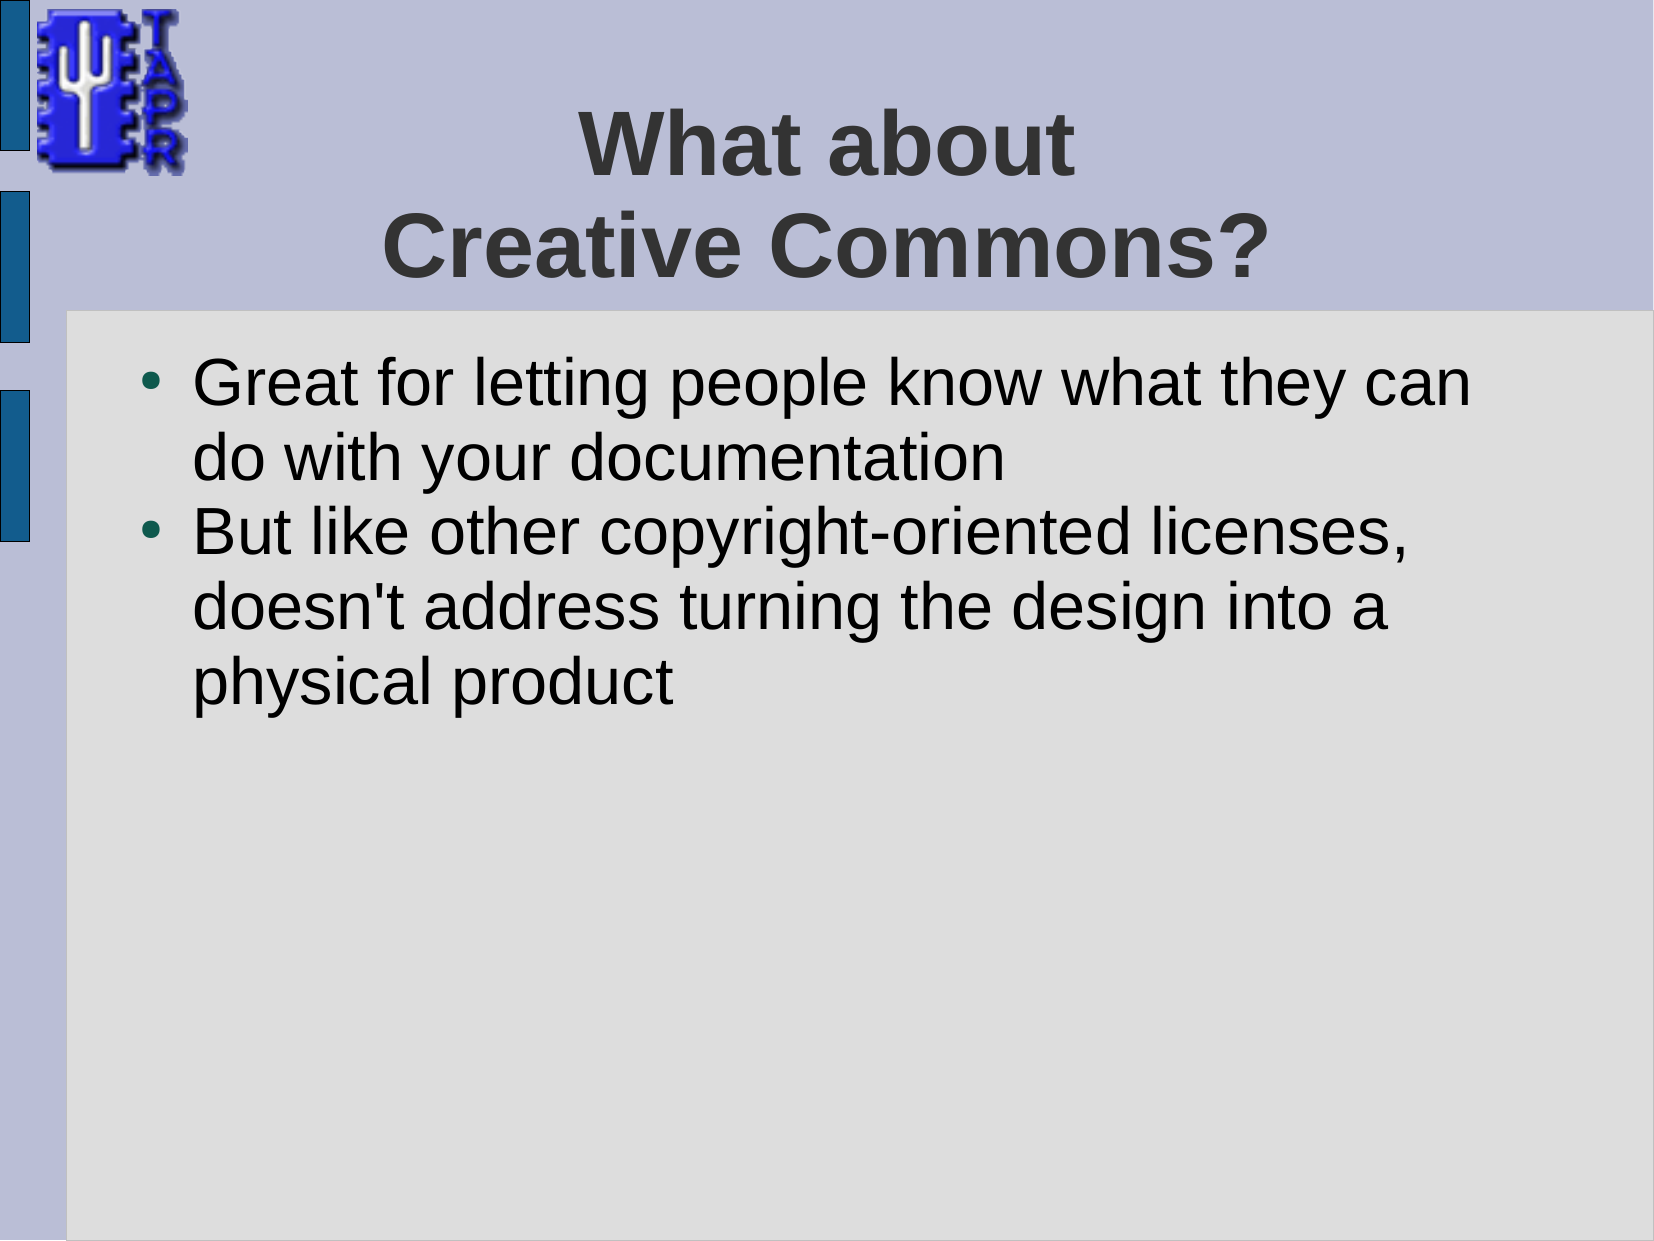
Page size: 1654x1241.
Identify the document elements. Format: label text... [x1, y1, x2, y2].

picture [37, 9, 188, 176]
list Great for letting people know what they can do with your documentation But like other copyright-oriented licenses, doesn't address turning the design into a physical product [121, 344, 1534, 1065]
title What about Creative Commons? [121, 91, 1534, 299]
